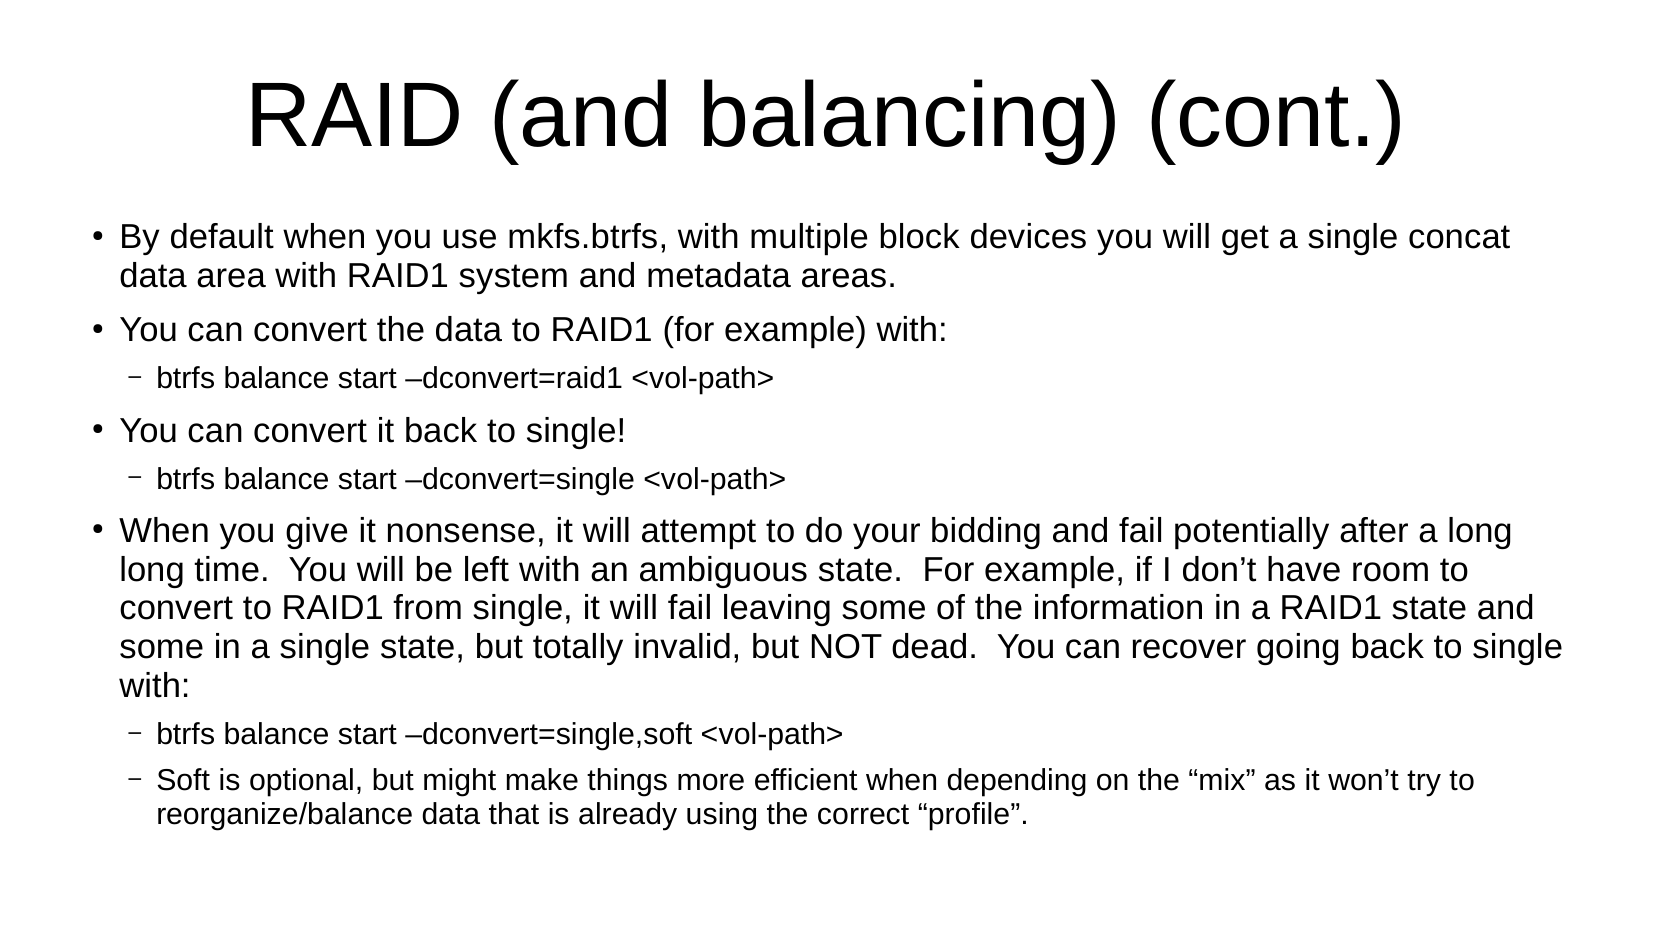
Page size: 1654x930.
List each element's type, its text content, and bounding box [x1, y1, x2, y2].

title RAID (and balancing) (cont.) [82, 37, 1571, 193]
list By default when you use mkfs.btrfs, with multiple block devices you will get a single concat data area with RAID1 system and metadata areas. You can convert the data to RAID1 (for example) with: btrfs balance start –dconvert=raid1 <vol-path> You can convert it back to single! btrfs balance start –dconvert=single <vol-path> When you give it nonsense, it will attempt to do your bidding and fail potentially after a long long time. You will be left with an ambiguous state. For example, if I don’t have room to convert to RAID1 from single, it will fail leaving some of the information in a RAID1 state and some in a single state, but totally invalid, but NOT dead. You can recover going back to single with: btrfs balance start –dconvert=single,soft <vol-path> Soft is optional, but might make things more efficient when depending on the “mix” as it won’t try to reorganize/balance data that is already using the correct “profile”. [82, 217, 1571, 841]
